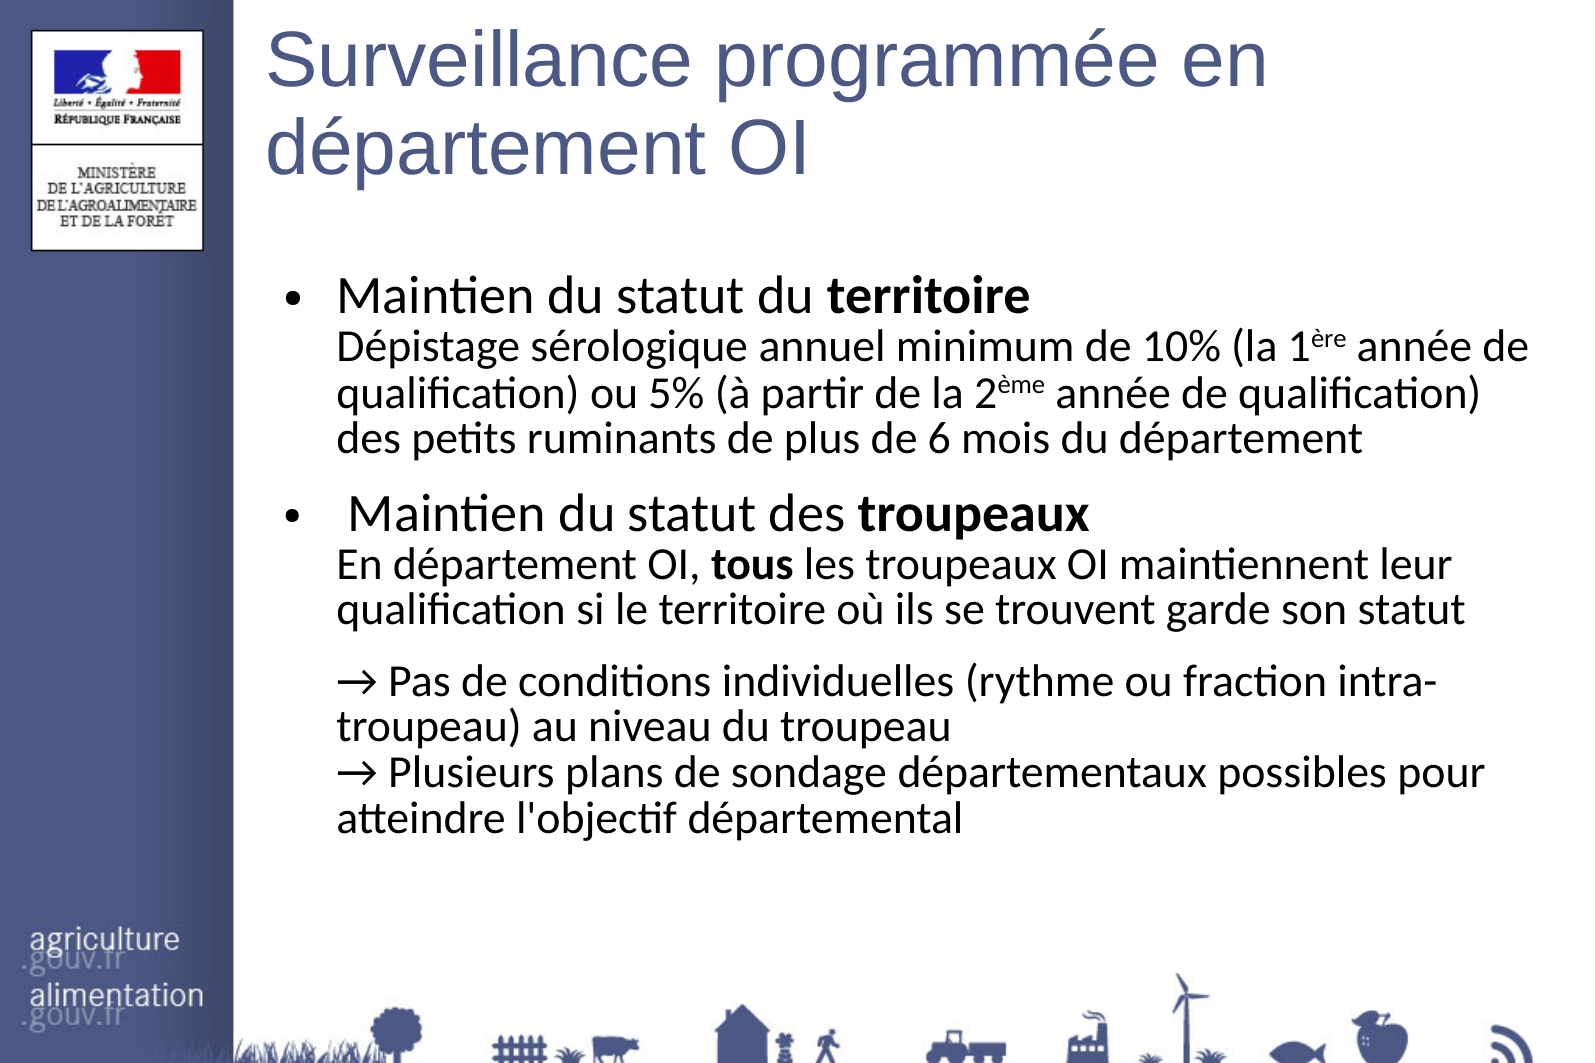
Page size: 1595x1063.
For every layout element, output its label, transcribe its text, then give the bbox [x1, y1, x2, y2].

picture [0, 0, 1595, 1063]
title Surveillance programmée en département OI [265, 0, 1536, 207]
list Maintien du statut du territoire Dépistage sérologique annuel minimum de 10% (la 1ère année de qualification) ou 5% (à partir de la 2ème année de qualification) des petits ruminants de plus de 6 mois du département Maintien du statut des troupeaux En département OI, tous les troupeaux OI maintiennent leur qualification si le territoire où ils se trouvent garde son statut → Pas de conditions individuelles (rythme ou fraction intra-troupeau) au niveau du troupeau → Plusieurs plans de sondage départementaux possibles pour atteindre l'objectif départemental [265, 272, 1536, 1034]
